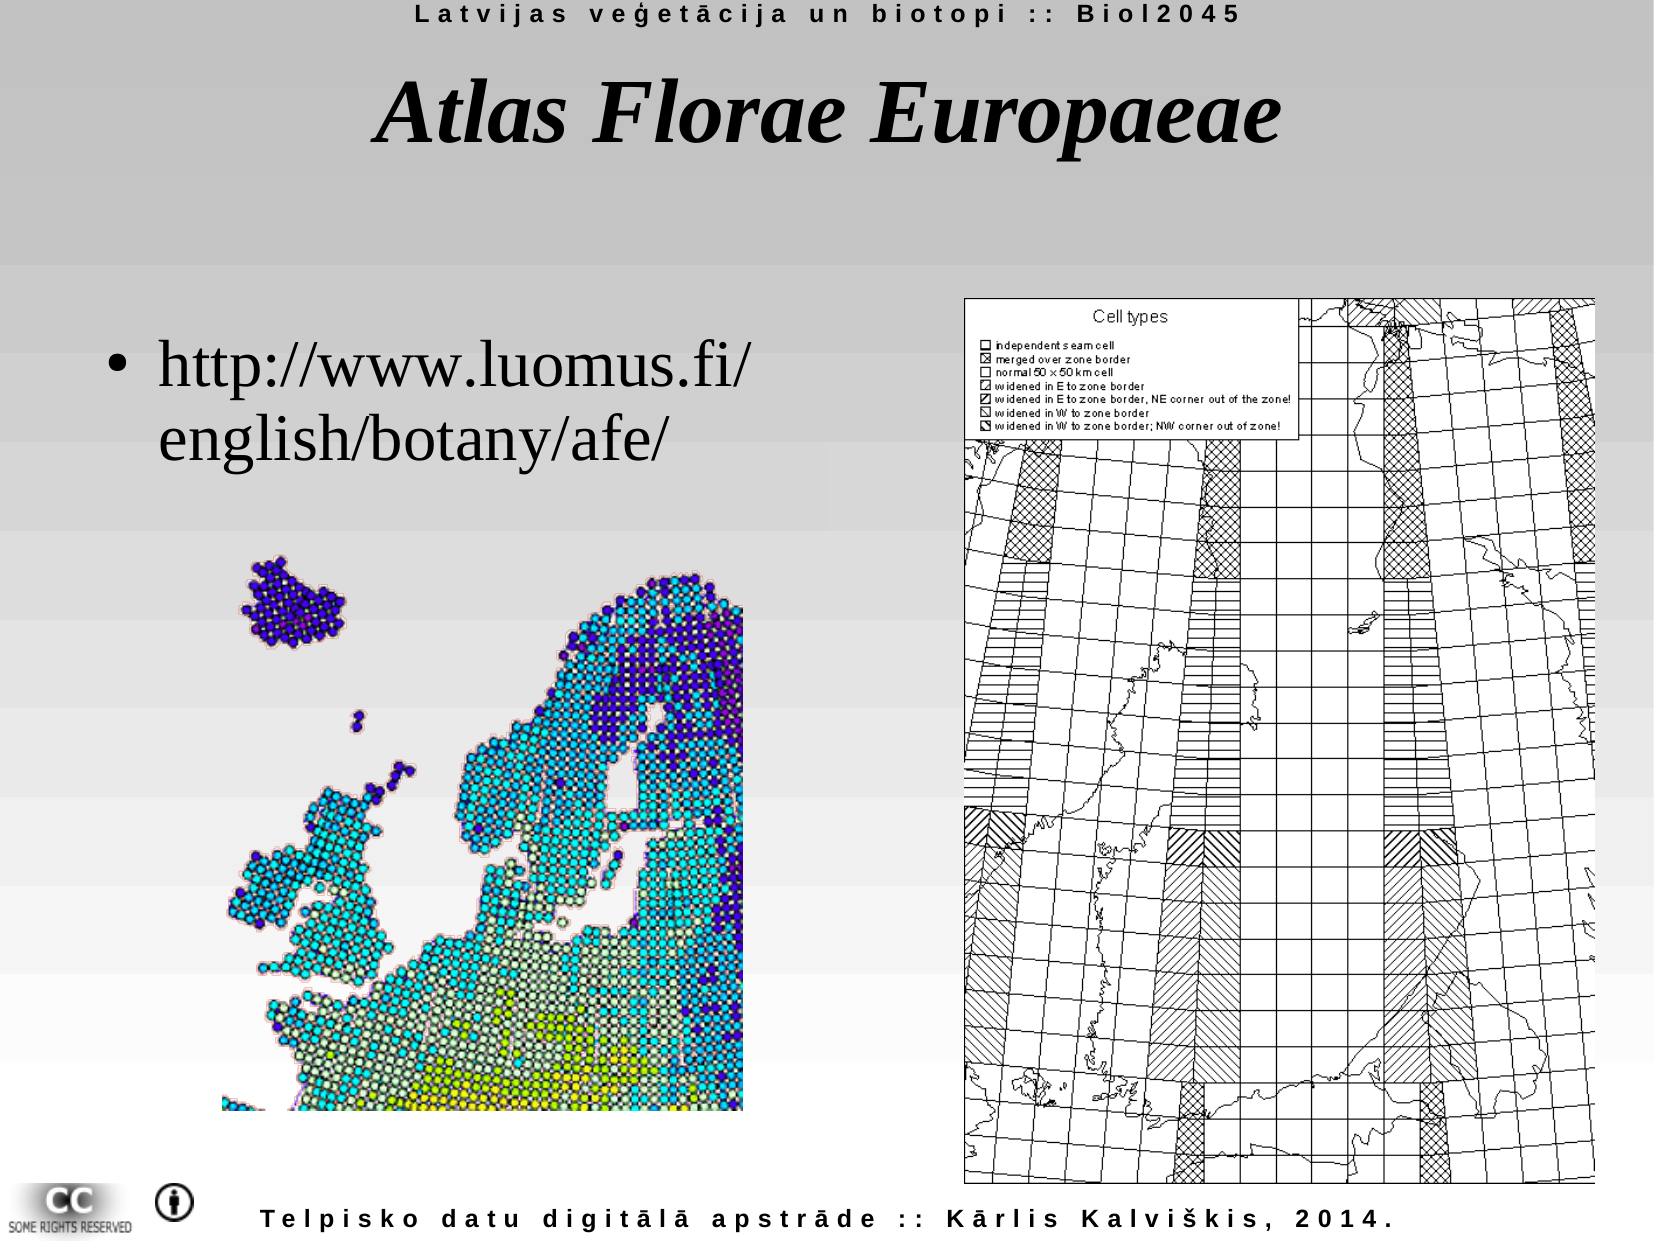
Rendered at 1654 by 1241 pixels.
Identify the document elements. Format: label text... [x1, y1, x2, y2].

title Atlas Florae Europaeae [34, 61, 1626, 296]
picture [0, 0, 1654, 1241]
list http://www.luomus.fi/ english/botany/afe/ [87, 327, 1602, 1172]
